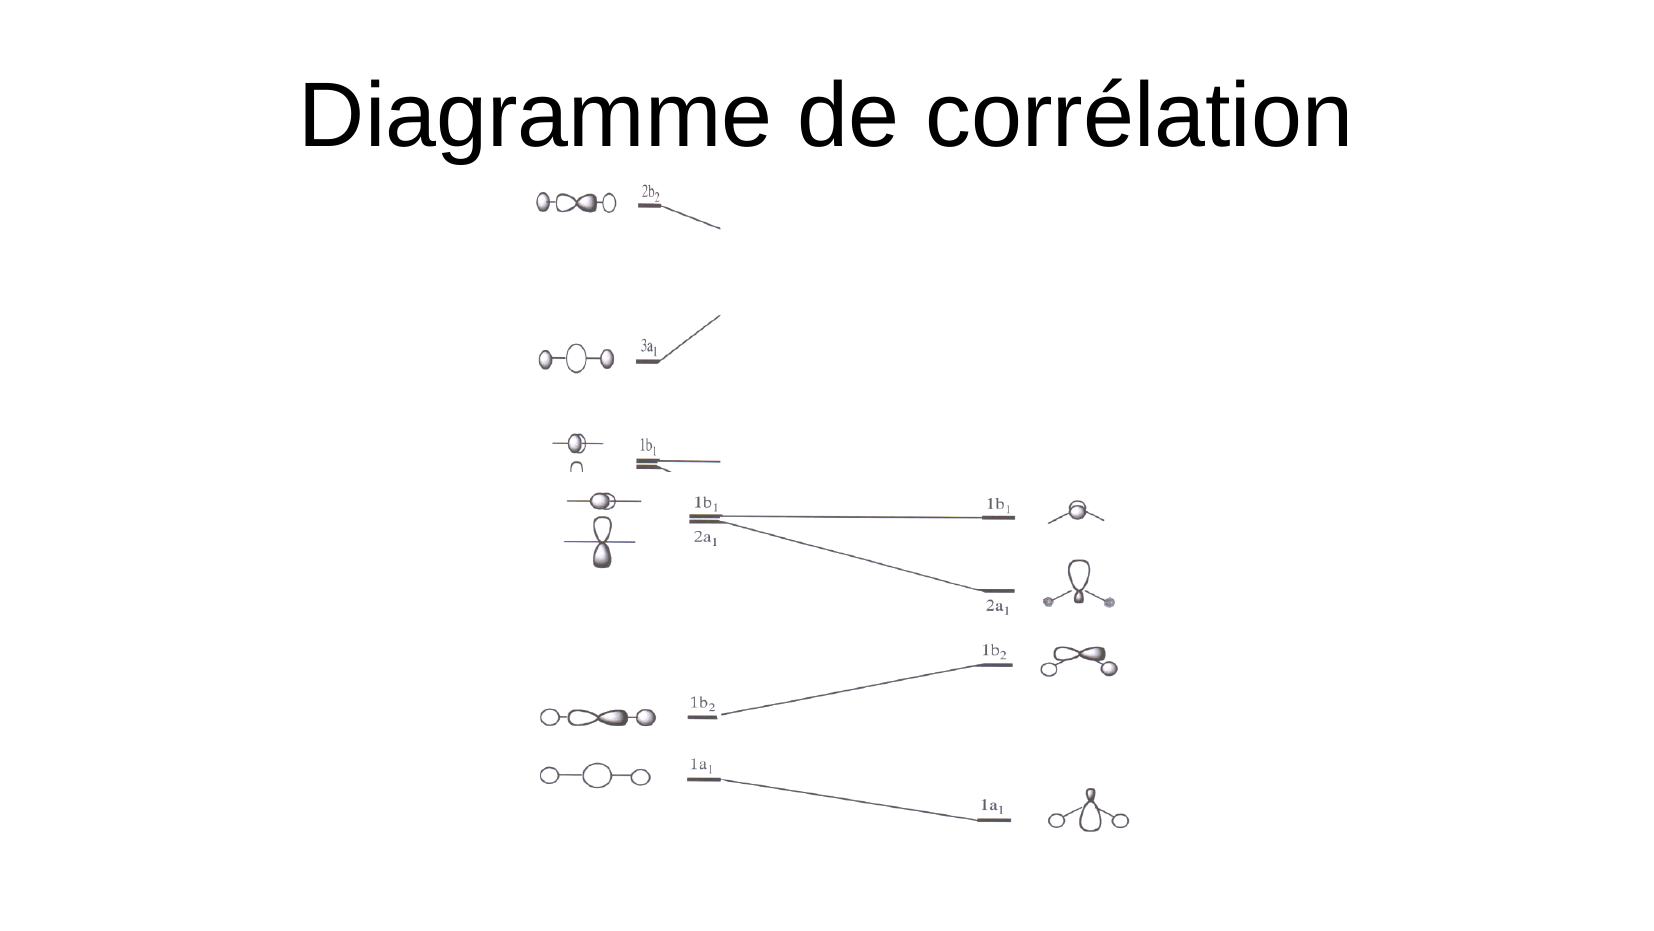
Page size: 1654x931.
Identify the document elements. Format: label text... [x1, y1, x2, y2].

picture [519, 177, 1170, 875]
title Diagramme de corrélation [82, 37, 1571, 193]
